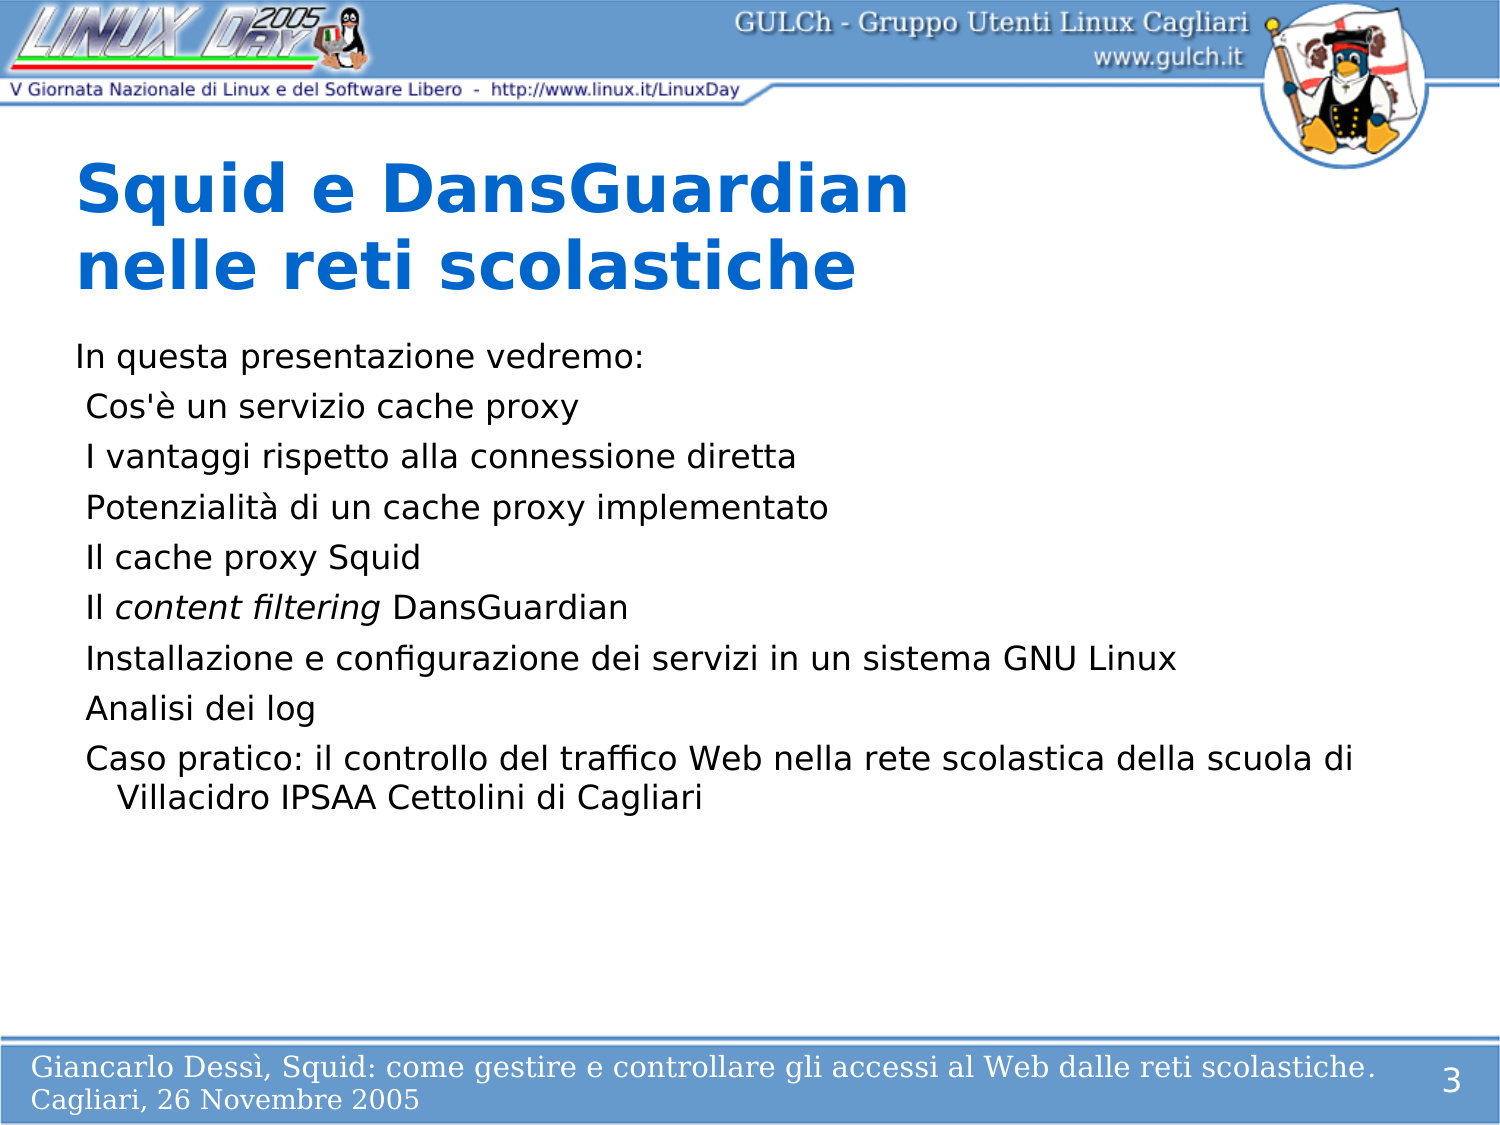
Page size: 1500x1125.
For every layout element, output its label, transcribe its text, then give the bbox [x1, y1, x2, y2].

text_box Squid e DansGuardian nelle reti scolastiche [75, 149, 912, 306]
text_box In questa presentazione vedremo: Cos'è un servizio cache proxy I vantaggi rispetto alla connessione diretta Potenzialità di un cache proxy implementato Il cache proxy Squid Il content filtering DansGuardian Installazione e configurazione dei servizi in un sistema GNU Linux Analisi dei log Caso pratico: il controllo del traffico Web nella rete scolastica della scuola di Villacidro IPSAA Cettolini di Cagliari [75, 337, 1426, 1013]
picture [0, 0, 1500, 1125]
